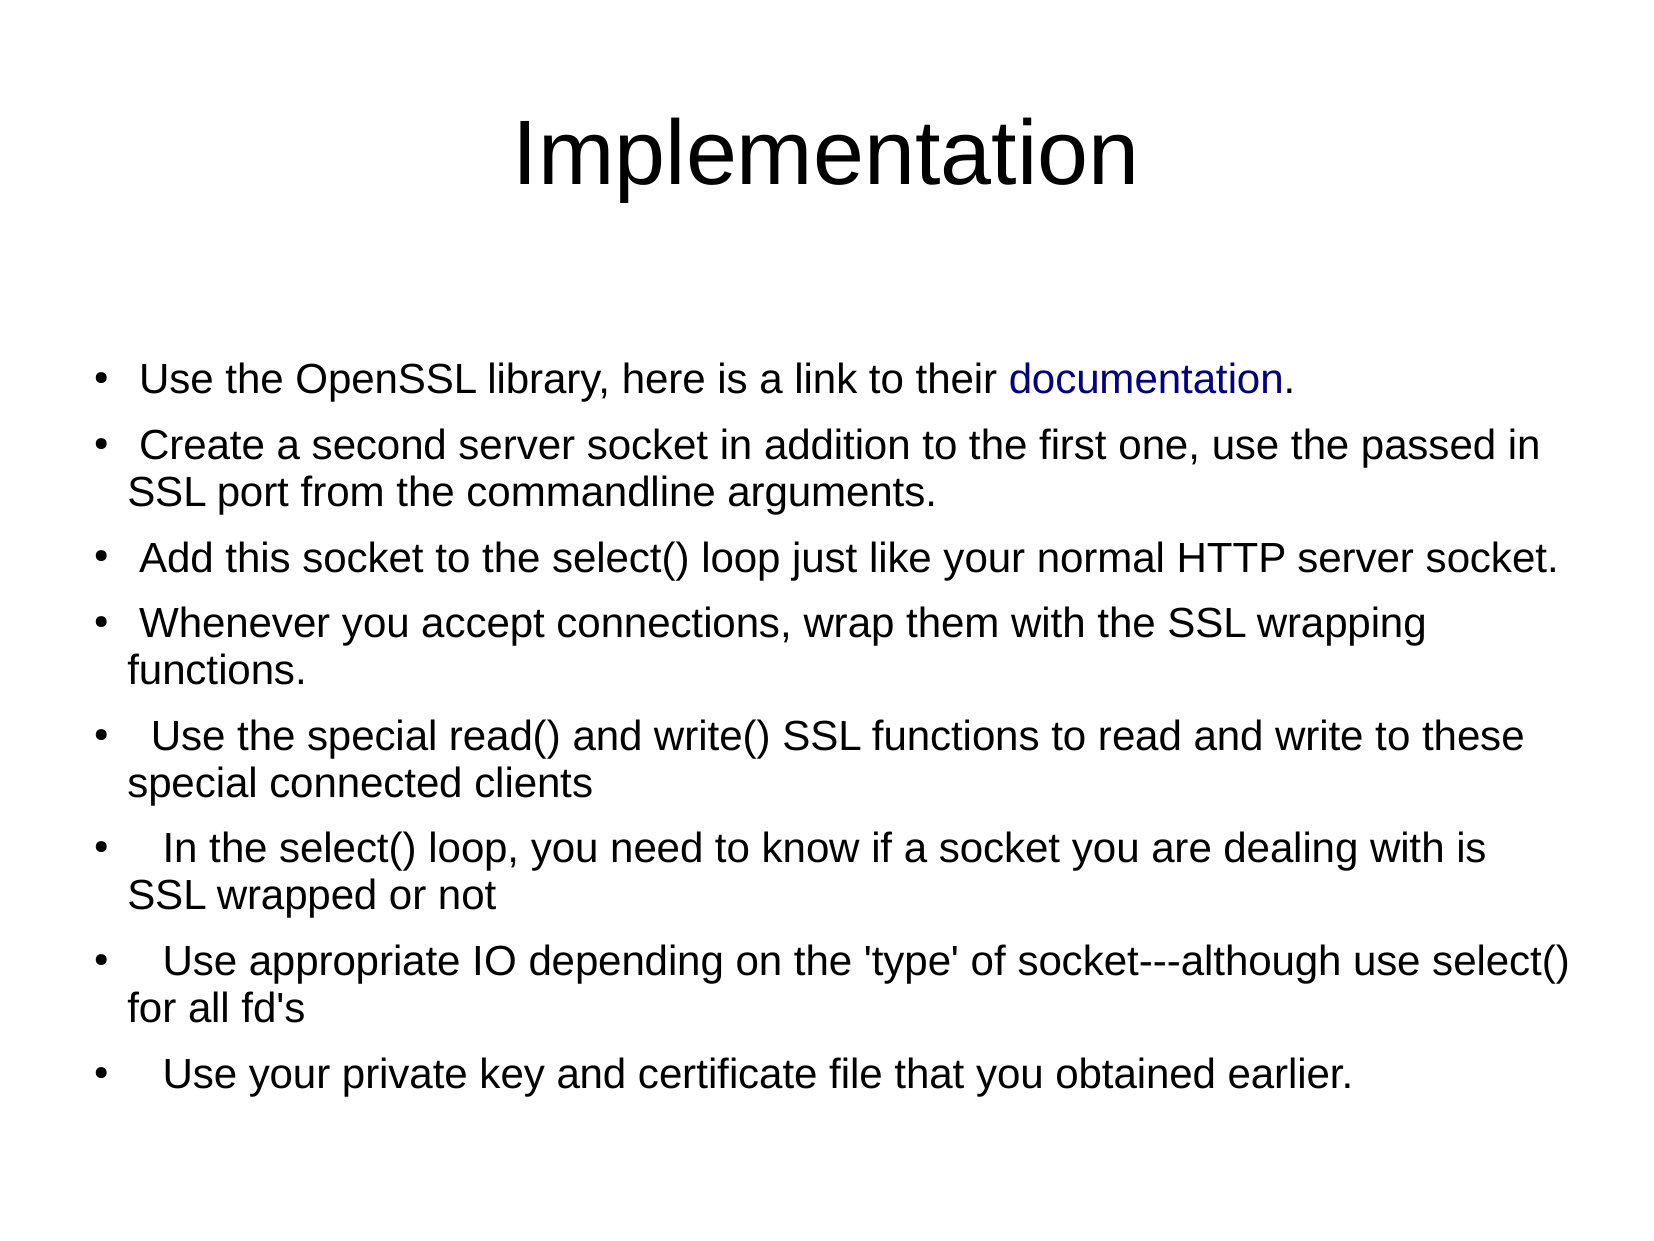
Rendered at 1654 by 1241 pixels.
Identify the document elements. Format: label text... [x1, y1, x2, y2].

list Use the OpenSSL library, here is a link to their documentation. Create a second server socket in addition to the first one, use the passed in SSL port from the commandline arguments. Add this socket to the select() loop just like your normal HTTP server socket. Whenever you accept connections, wrap them with the SSL wrapping functions. Use the special read() and write() SSL functions to read and write to these special connected clients In the select() loop, you need to know if a socket you are dealing with is SSL wrapped or not Use appropriate IO depending on the 'type' of socket---although use select() for all fd's Use your private key and certificate file that you obtained earlier. [82, 290, 1571, 1109]
title Implementation [82, 56, 1571, 250]
